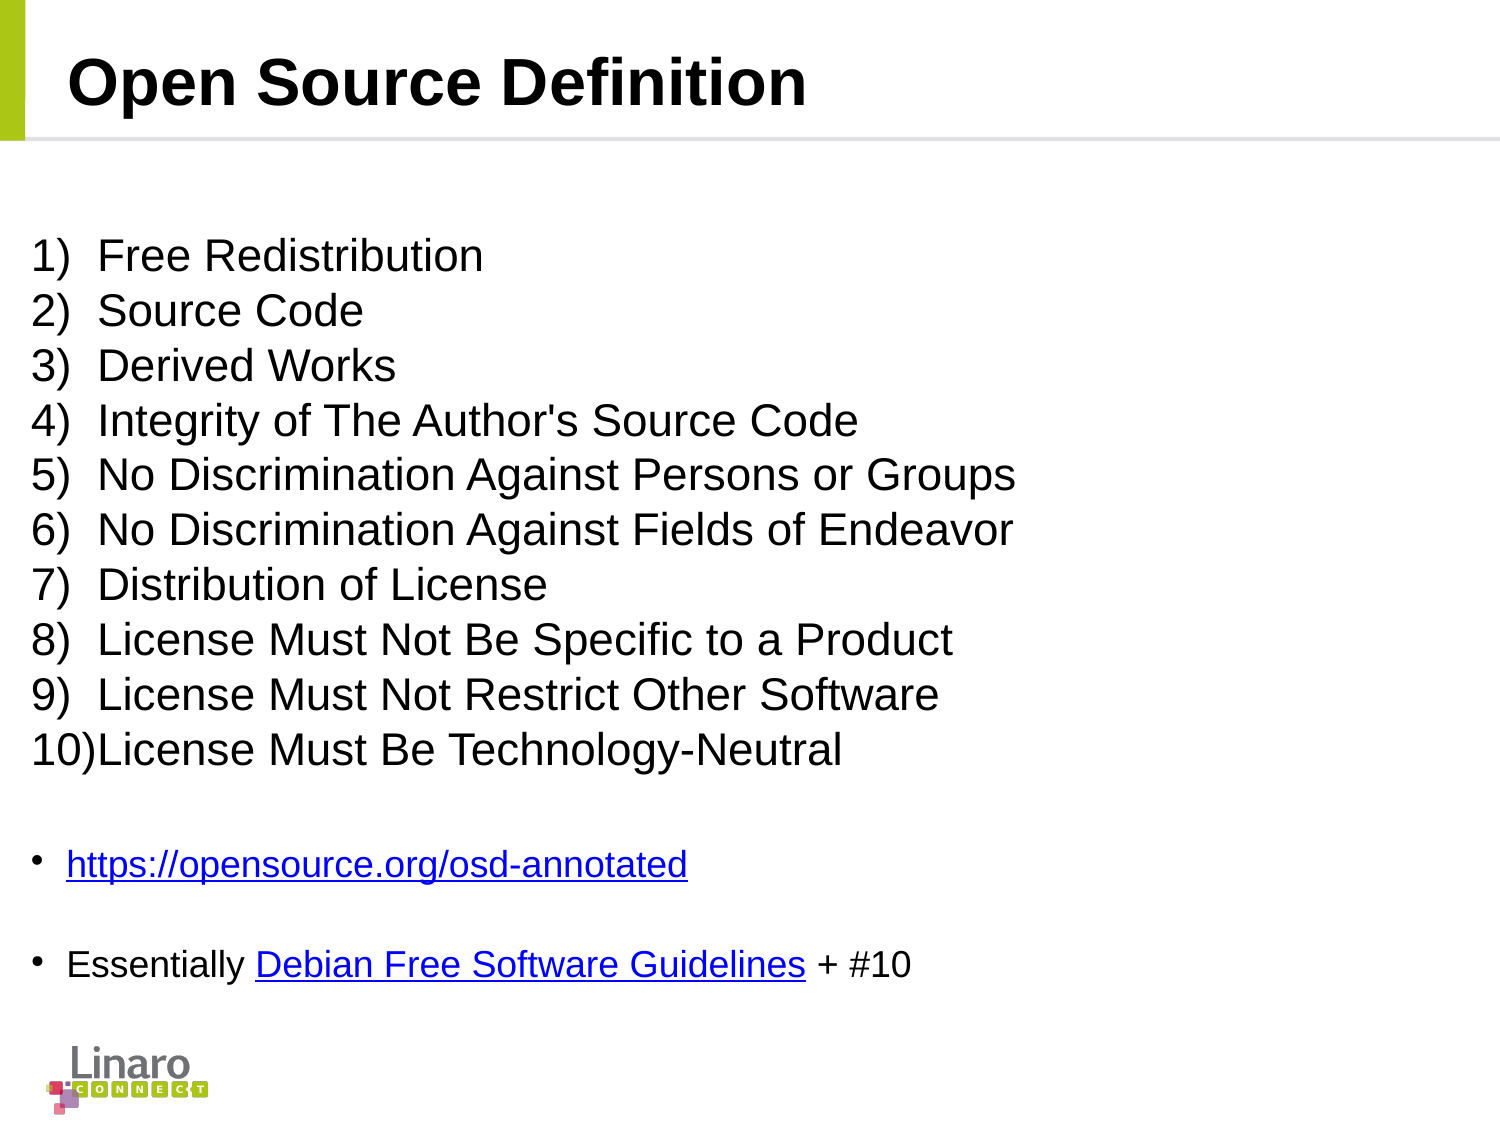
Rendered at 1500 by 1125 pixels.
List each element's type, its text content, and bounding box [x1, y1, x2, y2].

picture [39, 1041, 216, 1119]
text_box Free Redistribution Source Code Derived Works Integrity of The Author's Source Code No Discrimination Against Persons or Groups No Discrimination Against Fields of Endeavor Distribution of License License Must Not Be Specific to a Product License Must Not Restrict Other Software License Must Be Technology-Neutral https://opensource.org/osd-annotated Essentially Debian Free Software Guidelines + #10 [16, 165, 1482, 1040]
text_box Open Source Definition [53, 23, 1465, 136]
